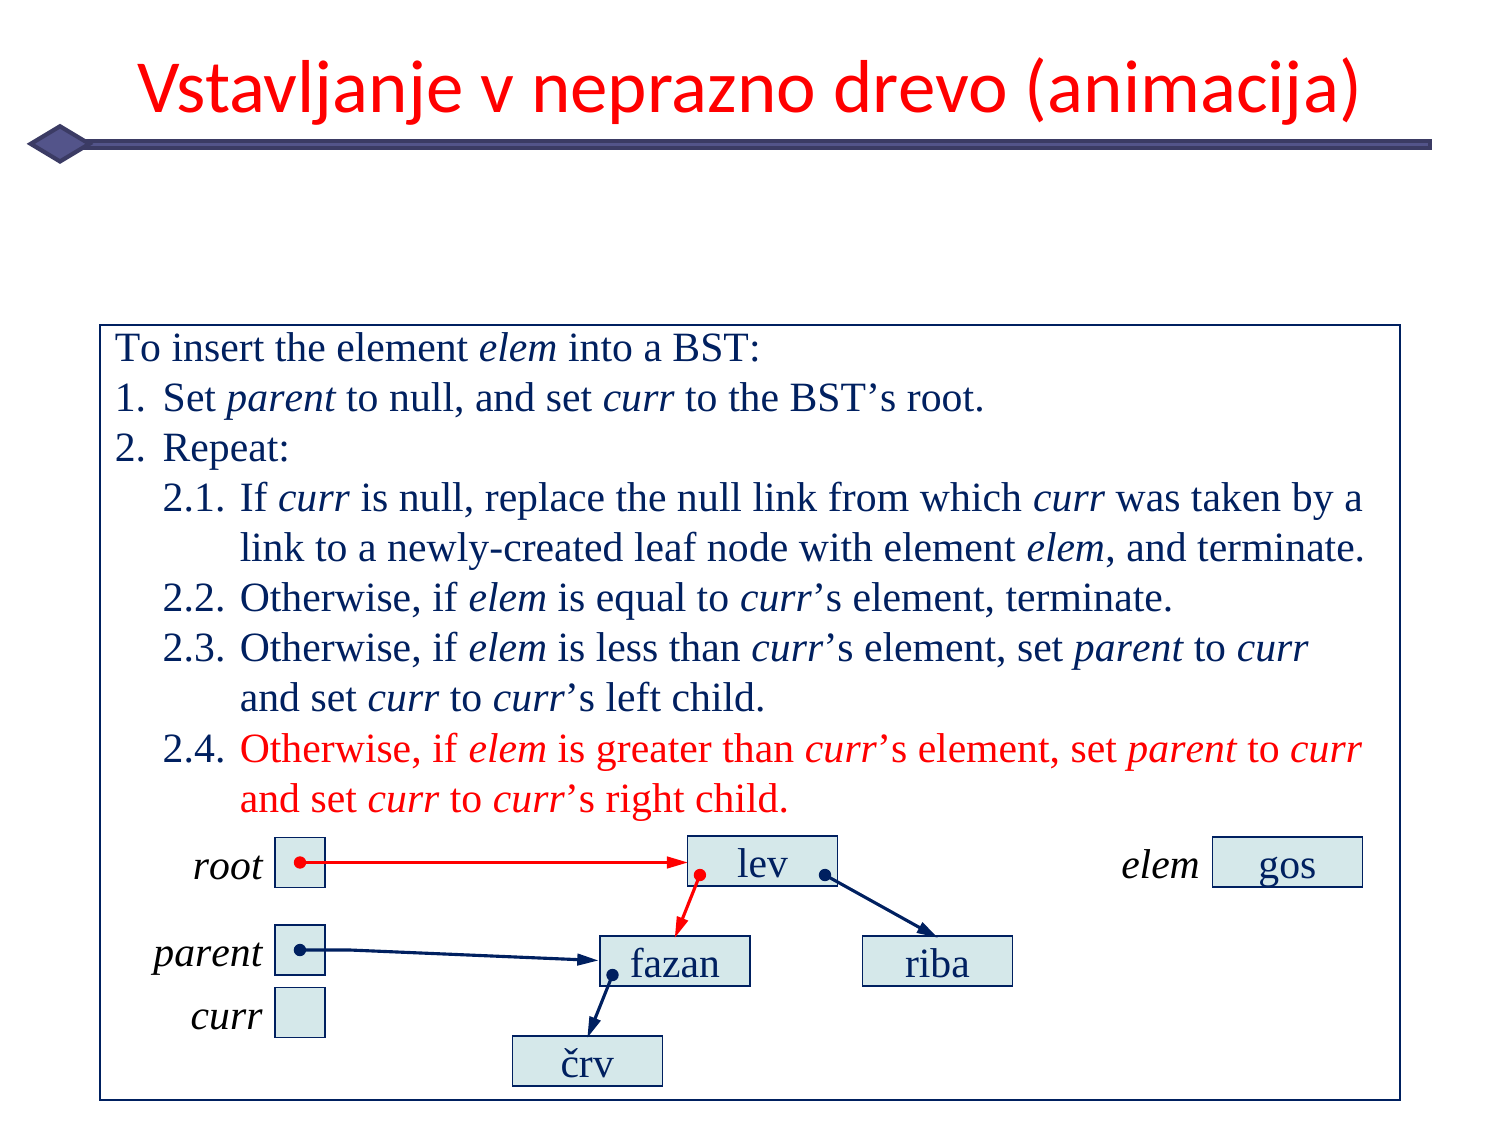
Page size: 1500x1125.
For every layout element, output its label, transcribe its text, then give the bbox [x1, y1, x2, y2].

text_box [99, 829, 1401, 1101]
text_box root [187, 837, 263, 888]
text_box curr [187, 987, 263, 1038]
text_box lev [687, 835, 838, 887]
text_box riba [862, 935, 1013, 987]
title Vstavljanje v neprazno drevo (animacija) [75, 0, 1426, 180]
text_box črv [512, 1035, 663, 1087]
text_box gos [1212, 836, 1363, 888]
text_box fazan [600, 935, 751, 987]
text_box elem [1087, 836, 1200, 888]
text_box parent [137, 924, 263, 976]
text_box To insert the element elem into a BST: 1. Set parent to null, and set curr to the BST’s root. 2. Repeat: 2.1. If curr is null, replace the null link from which curr was taken by a link to a newly-created leaf node with element elem, and terminate. 2.2. Otherwise, if elem is equal to curr’s element, terminate. 2.3. Otherwise, if elem is less than curr’s element, set parent to curr and set curr to curr’s left child. 2.4. Otherwise, if elem is greater than curr’s element, set parent to curr and set curr to curr’s right child. [99, 312, 1401, 829]
